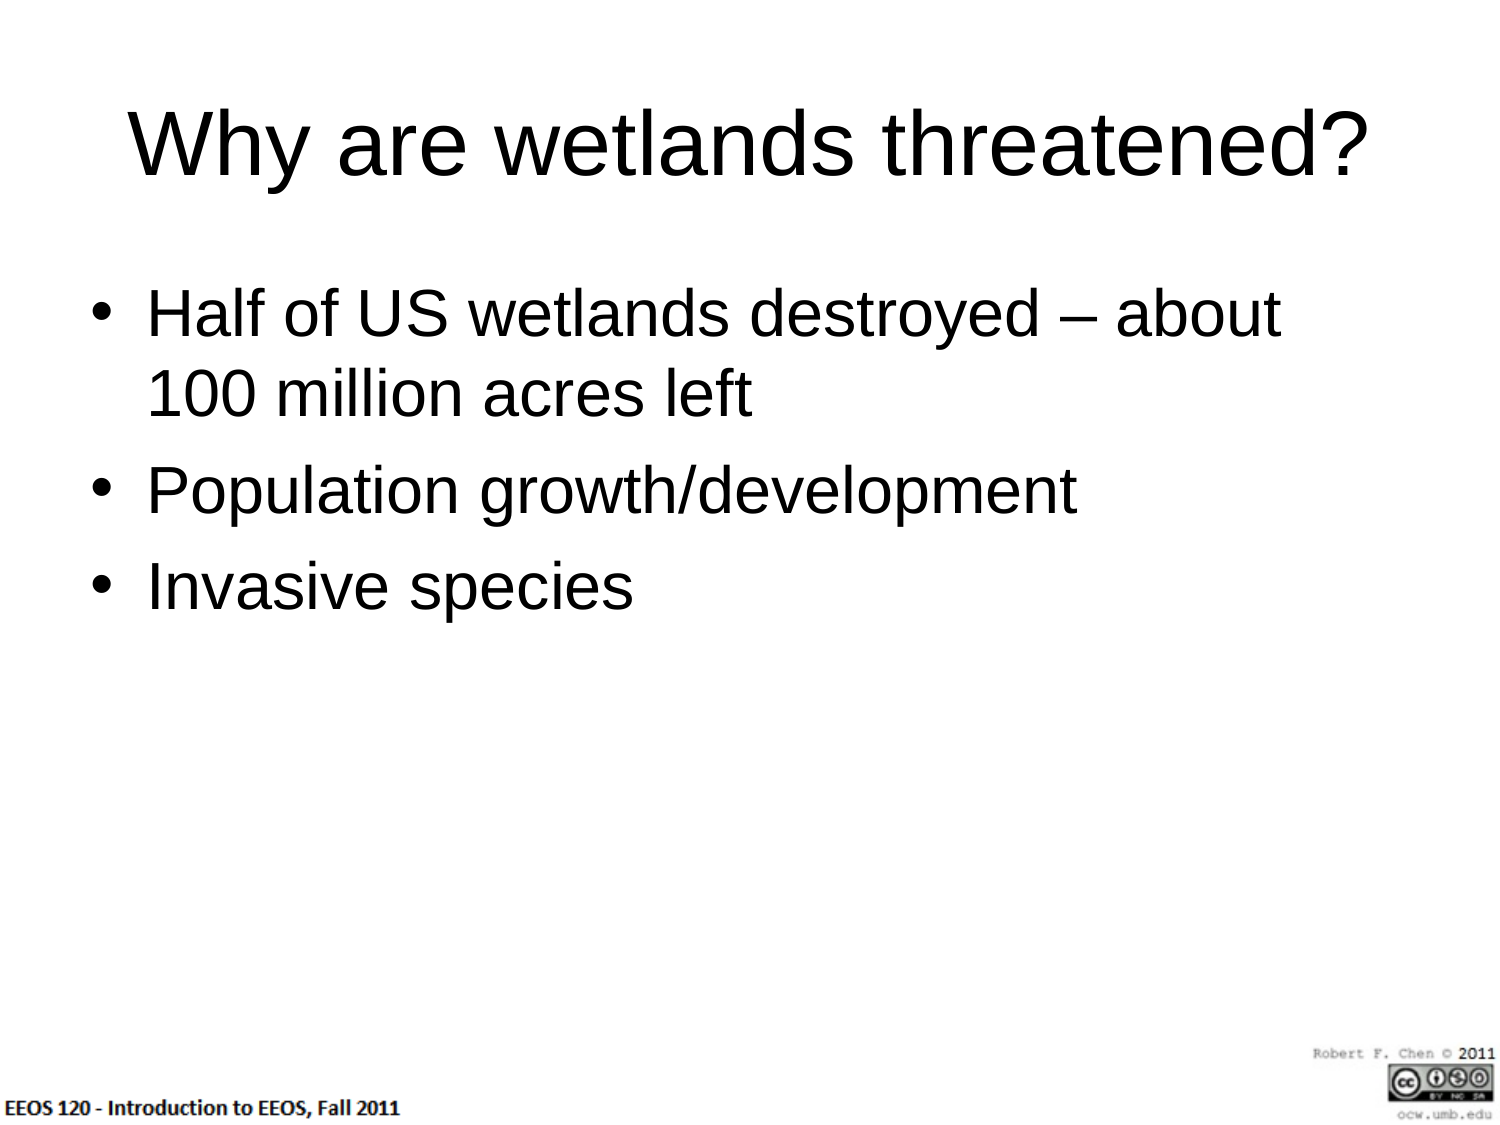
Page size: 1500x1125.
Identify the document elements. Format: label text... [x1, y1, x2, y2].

list Half of US wetlands destroyed – about 100 million acres left Population growth/development Invasive species [75, 262, 1426, 1006]
title Why are wetlands threatened? [75, 45, 1426, 233]
picture [1304, 1042, 1500, 1125]
picture [0, 1090, 405, 1125]
